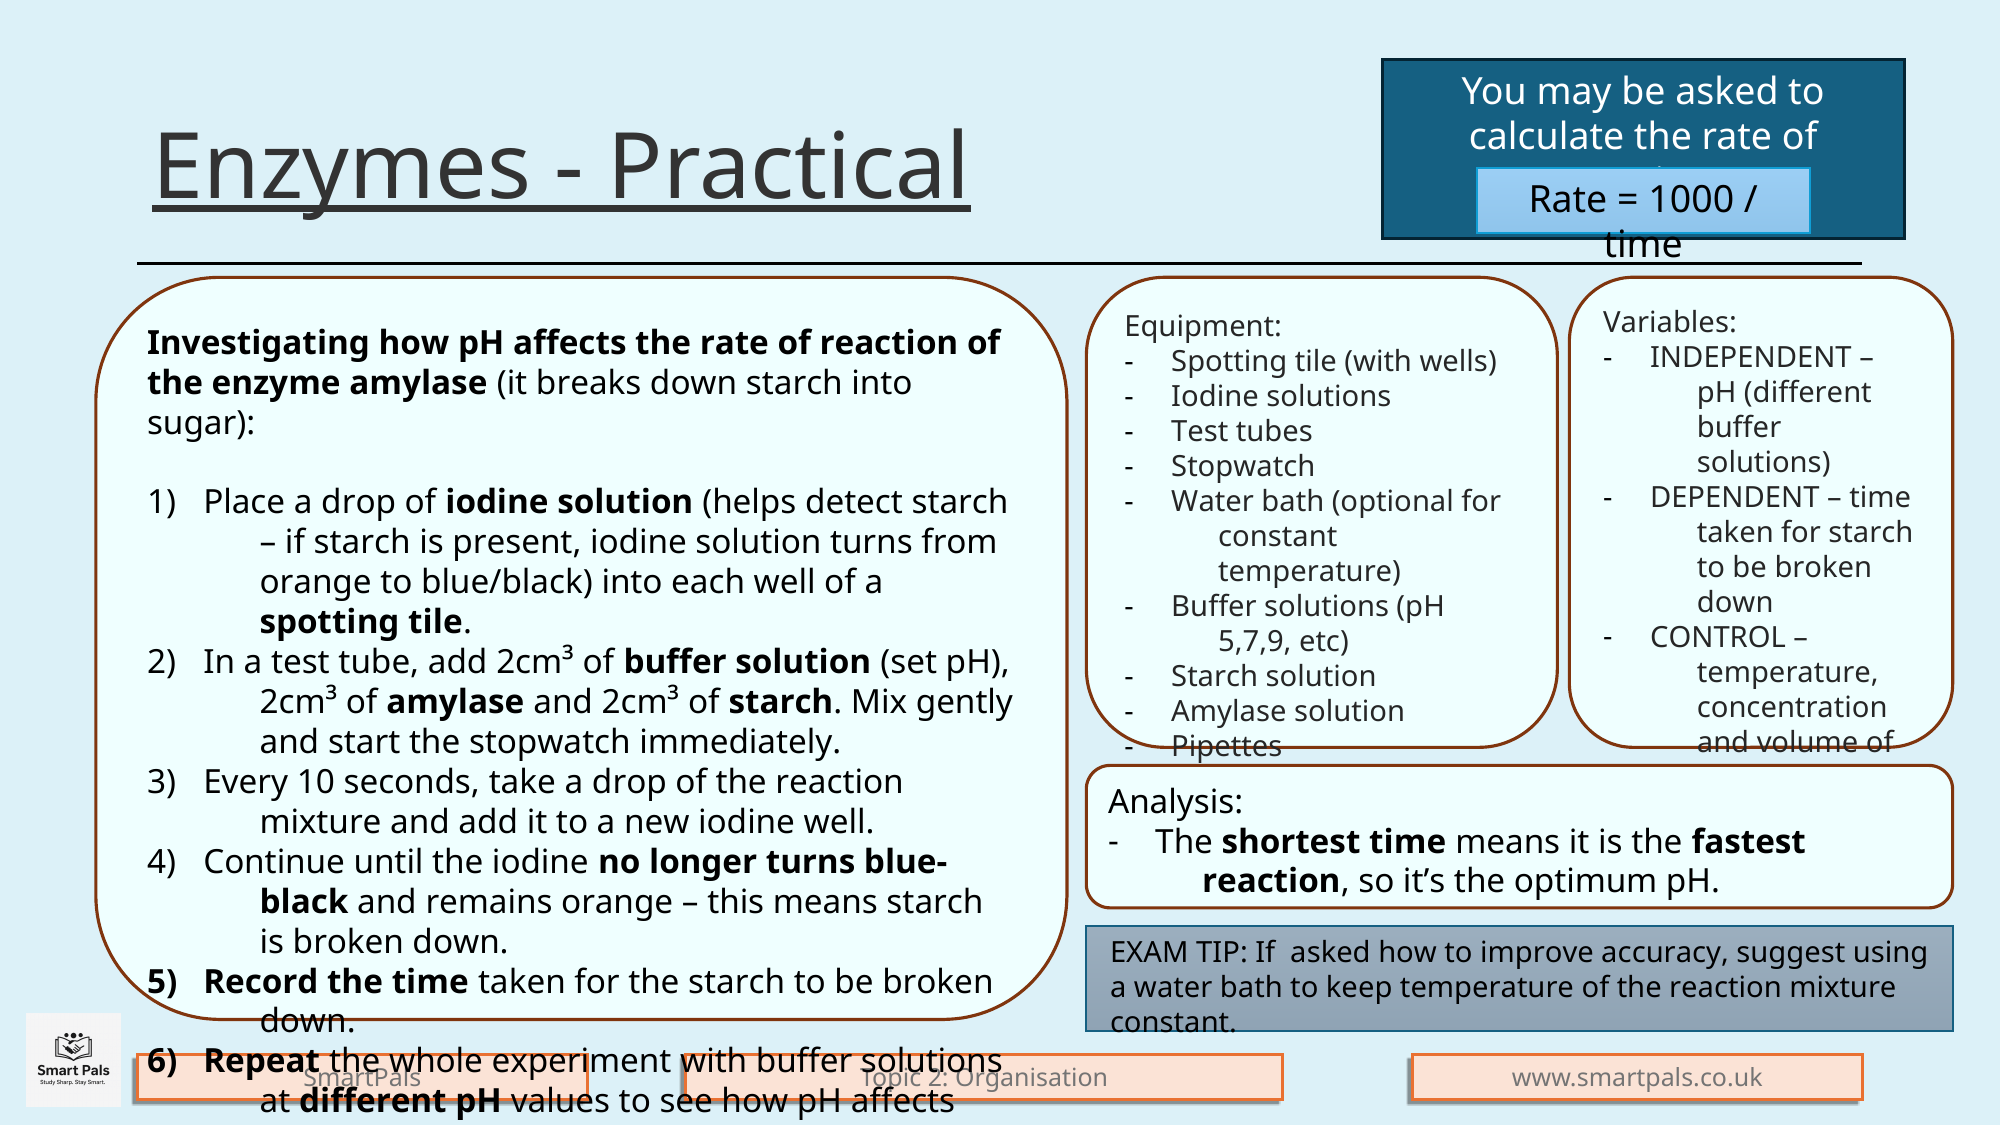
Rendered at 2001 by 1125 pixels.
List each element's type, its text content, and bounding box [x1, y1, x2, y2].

title Enzymes - Practical [137, 59, 1863, 278]
text_box Equipment: Spotting tile (with wells) Iodine solutions Test tubes Stopwatch Water bath (optional for constant temperature) Buffer solutions (pH 5,7,9, etc) Starch solution Amylase solution Pipettes [1086, 277, 1558, 748]
text_box EXAM TIP: If asked how to improve accuracy, suggest using a water bath to keep temperature of the reaction mixture constant. [1086, 926, 1953, 1031]
text_box You may be asked to calculate the rate of reaction: [1383, 60, 1904, 239]
text_box Rate = 1000 / time [1477, 168, 1810, 233]
text_box Analysis: The shortest time means it is the fastest reaction, so it’s the optimum pH. [1086, 765, 1953, 908]
text_box Investigating how pH affects the rate of reaction of the enzyme amylase (it breaks down starch into sugar): Place a drop of iodine solution (helps detect starch – if starch is present, iodine solution turns from orange to blue/black) into each well of a spotting tile. In a test tube, add 2cm³ of buffer solution (set pH), 2cm³ of amylase and 2cm³ of starch. Mix gently and start the stopwatch immediately. Every 10 seconds, take a drop of the reaction mixture and add it to a new iodine well. Continue until the iodine no longer turns blue-black and remains orange – this means starch is broken down. Record the time taken for the starch to be broken down. Repeat the whole experiment with buffer solutions at different pH values to see how pH affects enzyme activity. [95, 277, 1067, 1020]
text_box Variables: INDEPENDENT – pH (different buffer solutions) DEPENDENT – time taken for starch to be broken down CONTROL – temperature, concentration and volume of amylase and starch. [1569, 277, 1953, 748]
